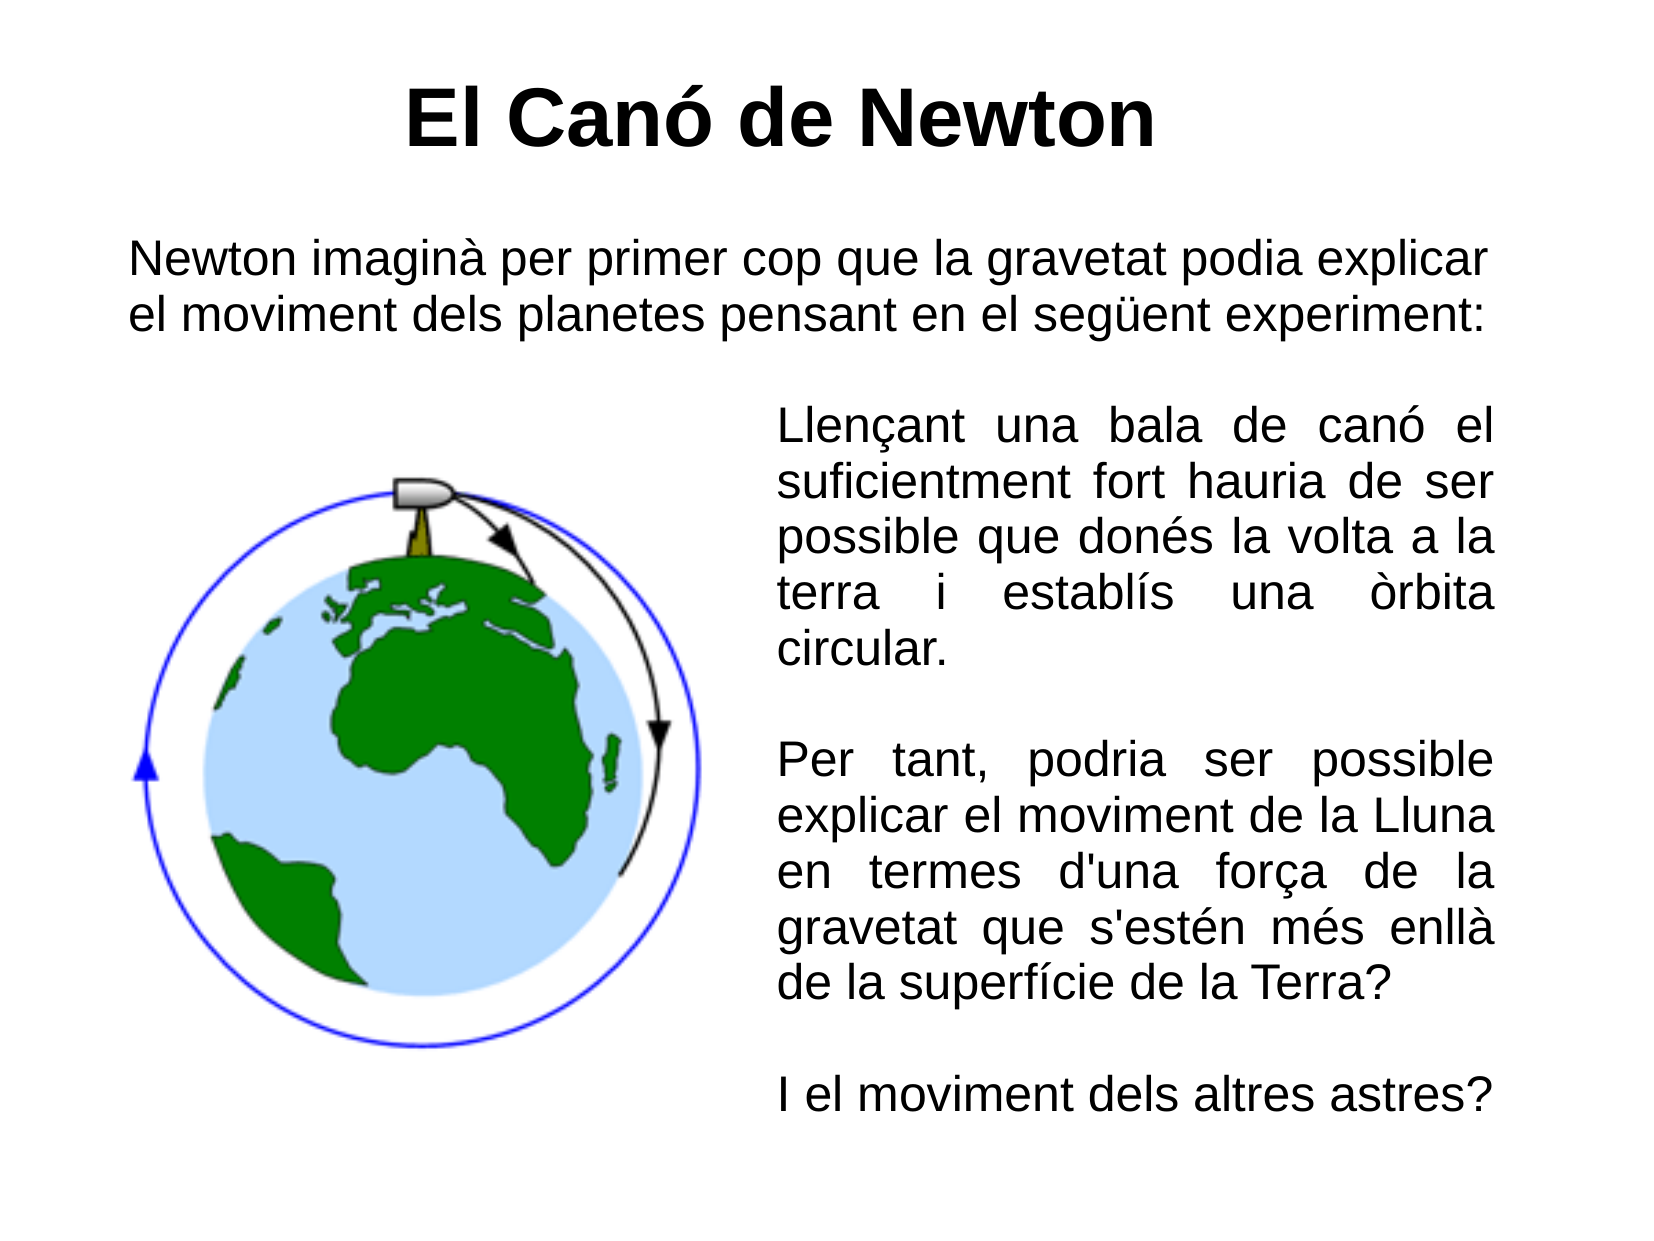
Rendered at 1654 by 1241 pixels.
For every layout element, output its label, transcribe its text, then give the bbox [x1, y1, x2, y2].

text_box El Canó de Newton [389, 63, 1212, 172]
text_box Llençant una bala de canó el suficientment fort hauria de ser possible que donés la volta a la terra i establís una òrbita circular. Per tant, podria ser possible explicar el moviment de la Lluna en termes d'una força de la gravetat que s'estén més enllà de la superfície de la Terra? I el moviment dels altres astres? [761, 389, 1510, 1130]
picture [124, 468, 713, 1060]
text_box Newton imaginà per primer cop que la gravetat podia explicar el moviment dels planetes pensant en el següent experiment: [113, 223, 1535, 350]
